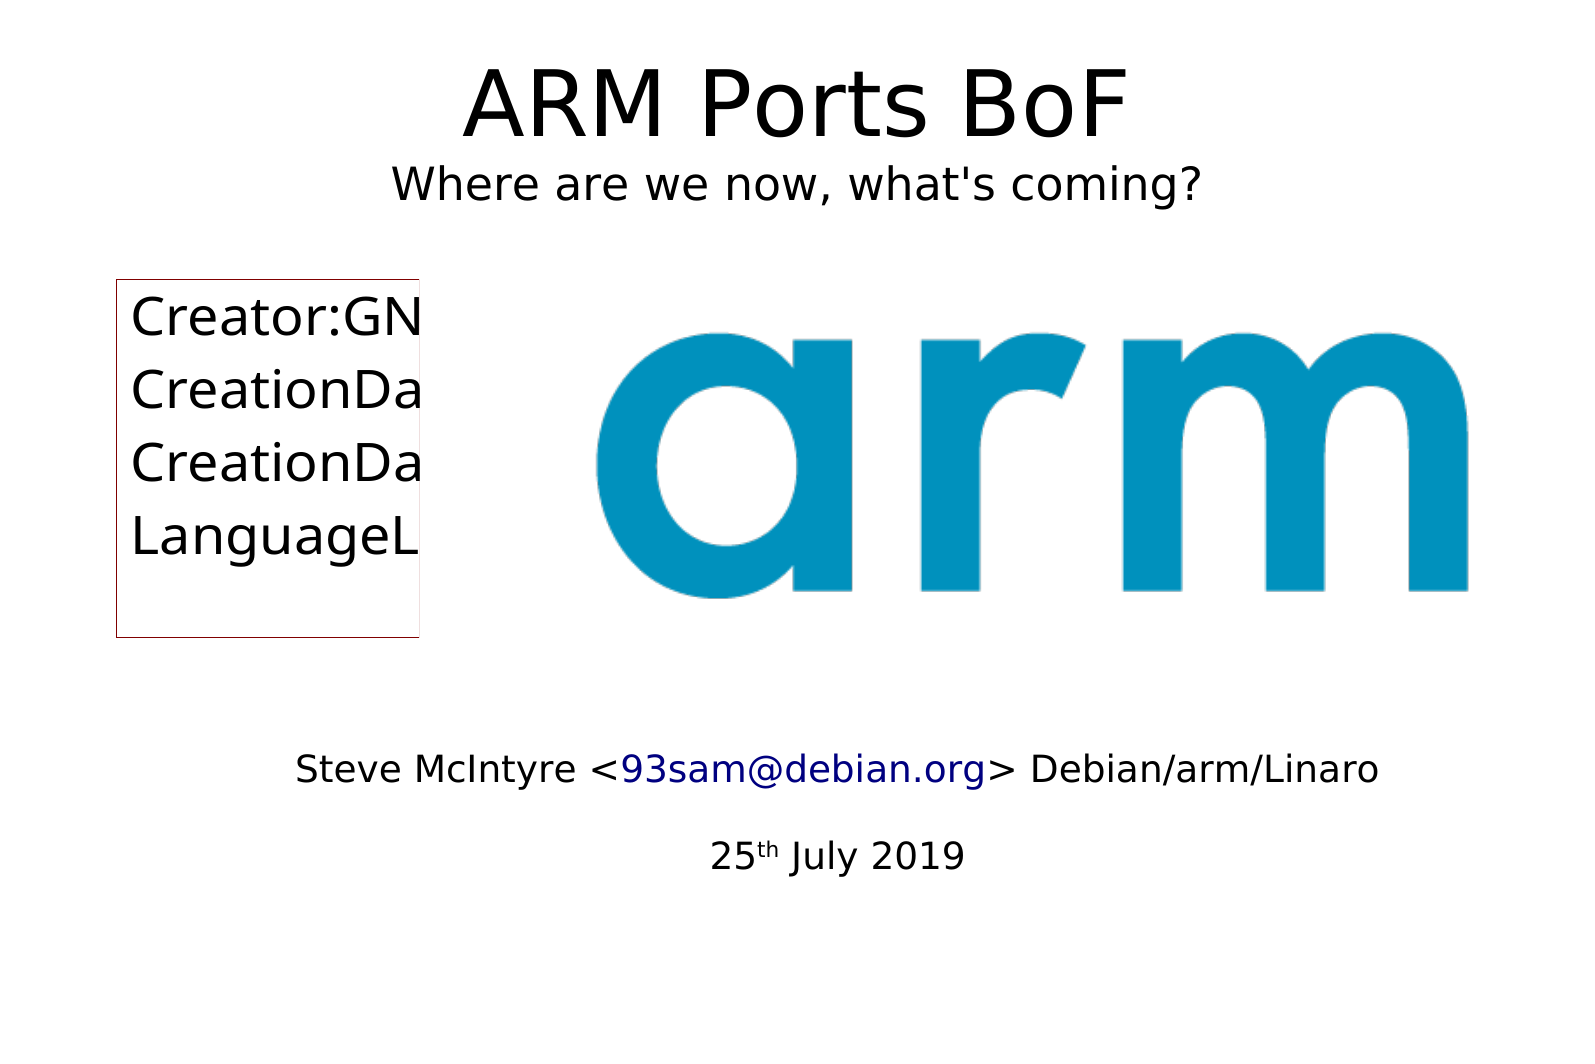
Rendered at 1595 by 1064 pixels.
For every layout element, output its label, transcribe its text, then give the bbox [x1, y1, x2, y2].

subtitle Steve McIntyre <93sam@debian.org> Debian/arm/Linaro 25th July 2019 [102, 562, 1538, 1064]
picture [112, 275, 420, 638]
picture [593, 329, 1472, 604]
title ARM Ports BoF Where are we now, what's coming? [79, 24, 1515, 239]
